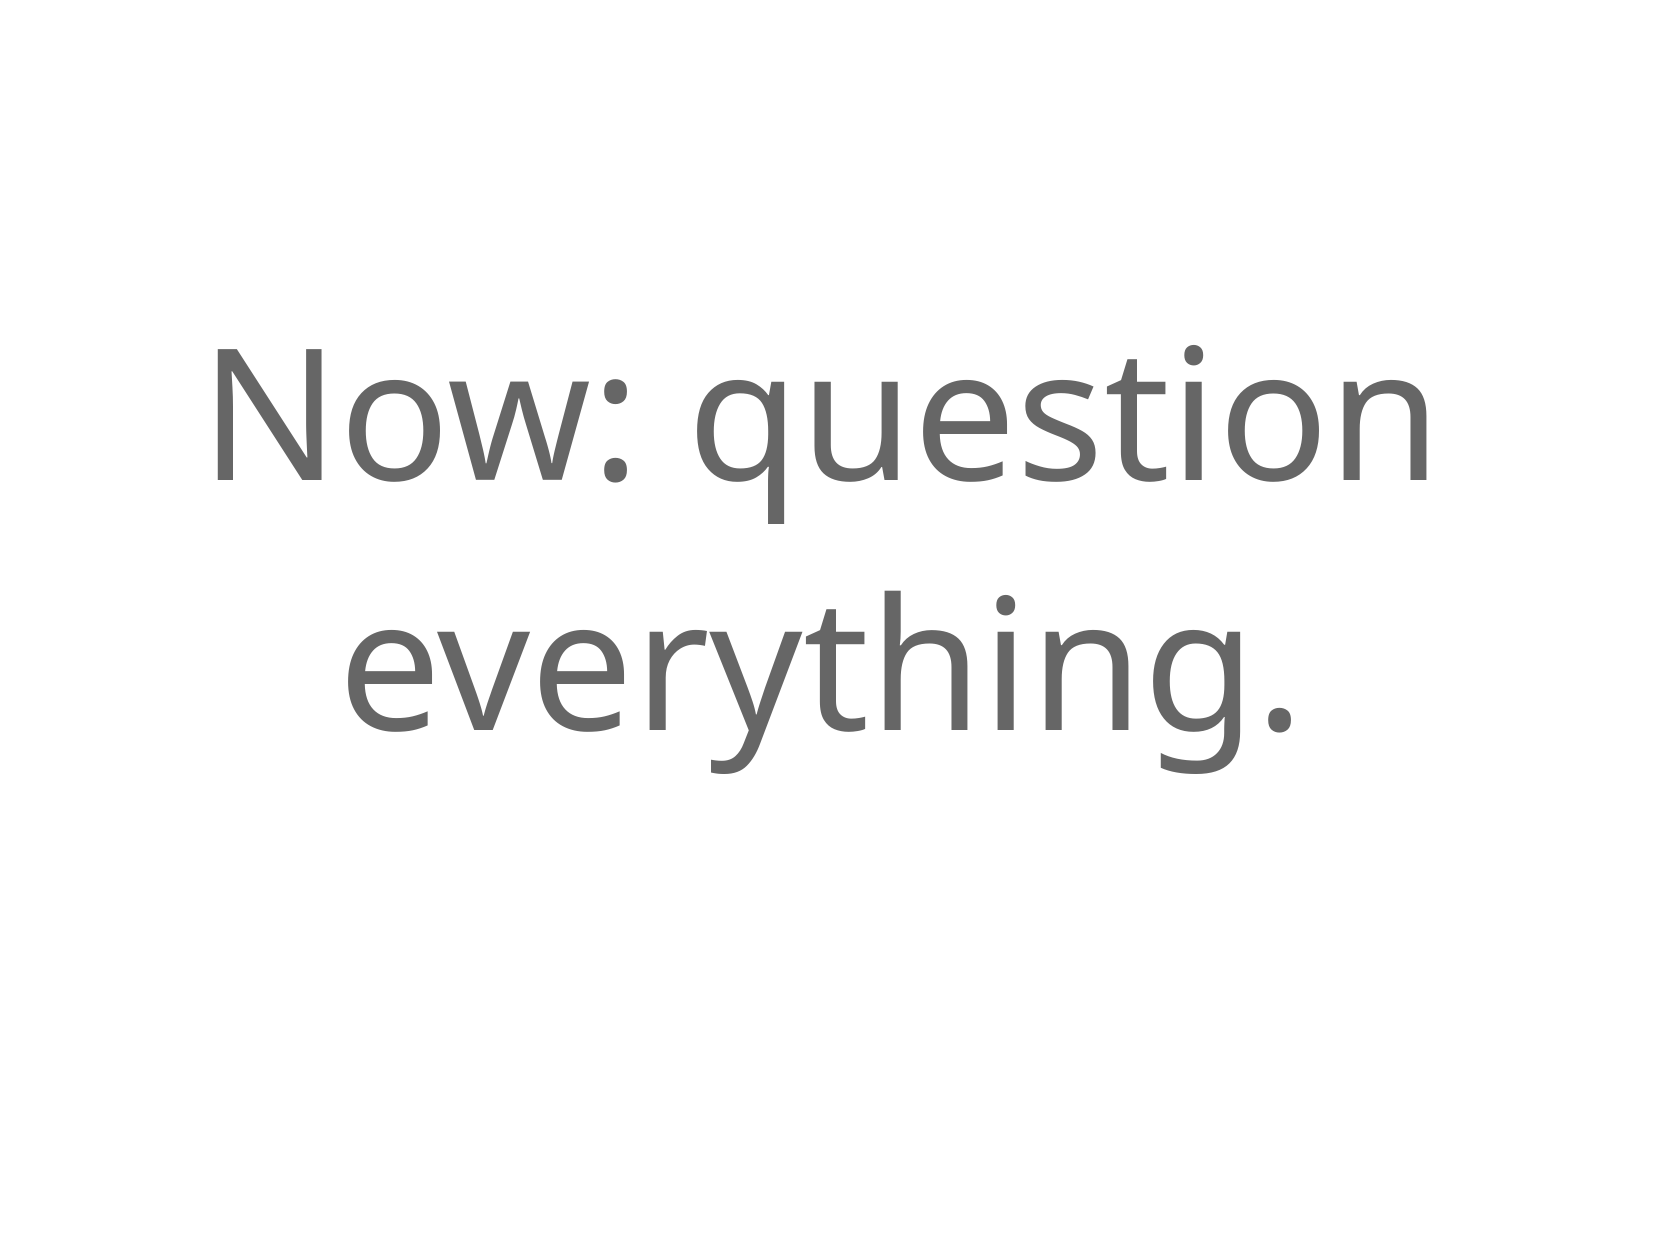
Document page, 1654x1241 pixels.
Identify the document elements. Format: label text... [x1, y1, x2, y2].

text_box Now: question everything. [77, 54, 1566, 1015]
